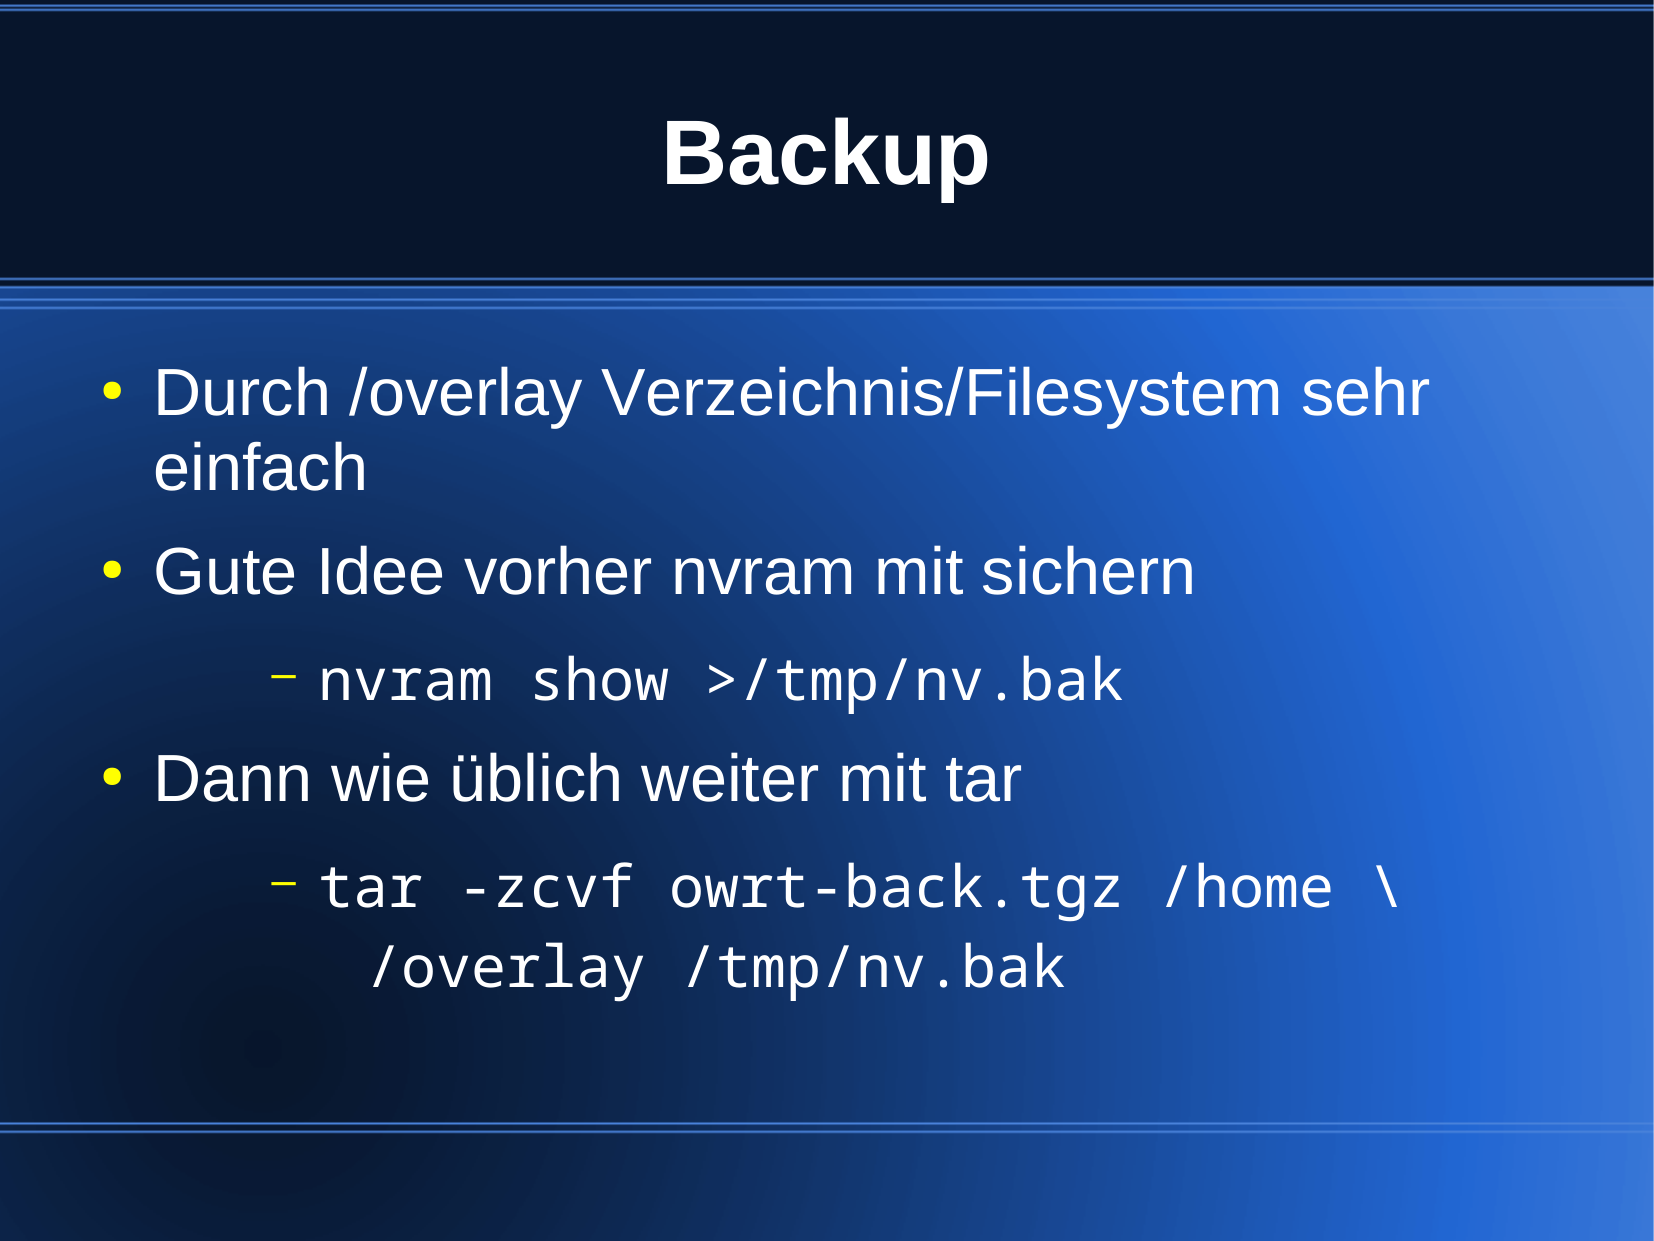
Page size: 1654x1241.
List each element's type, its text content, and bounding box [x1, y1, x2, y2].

title Backup [82, 56, 1571, 250]
picture [0, 0, 1654, 1241]
list Durch /overlay Verzeichnis/Filesystem sehr einfach Gute Idee vorher nvram mit sichern nvram show >/tmp/nv.bak Dann wie üblich weiter mit tar tar -zcvf owrt-back.tgz /home \ /overlay /tmp/nv.bak [82, 355, 1571, 1159]
